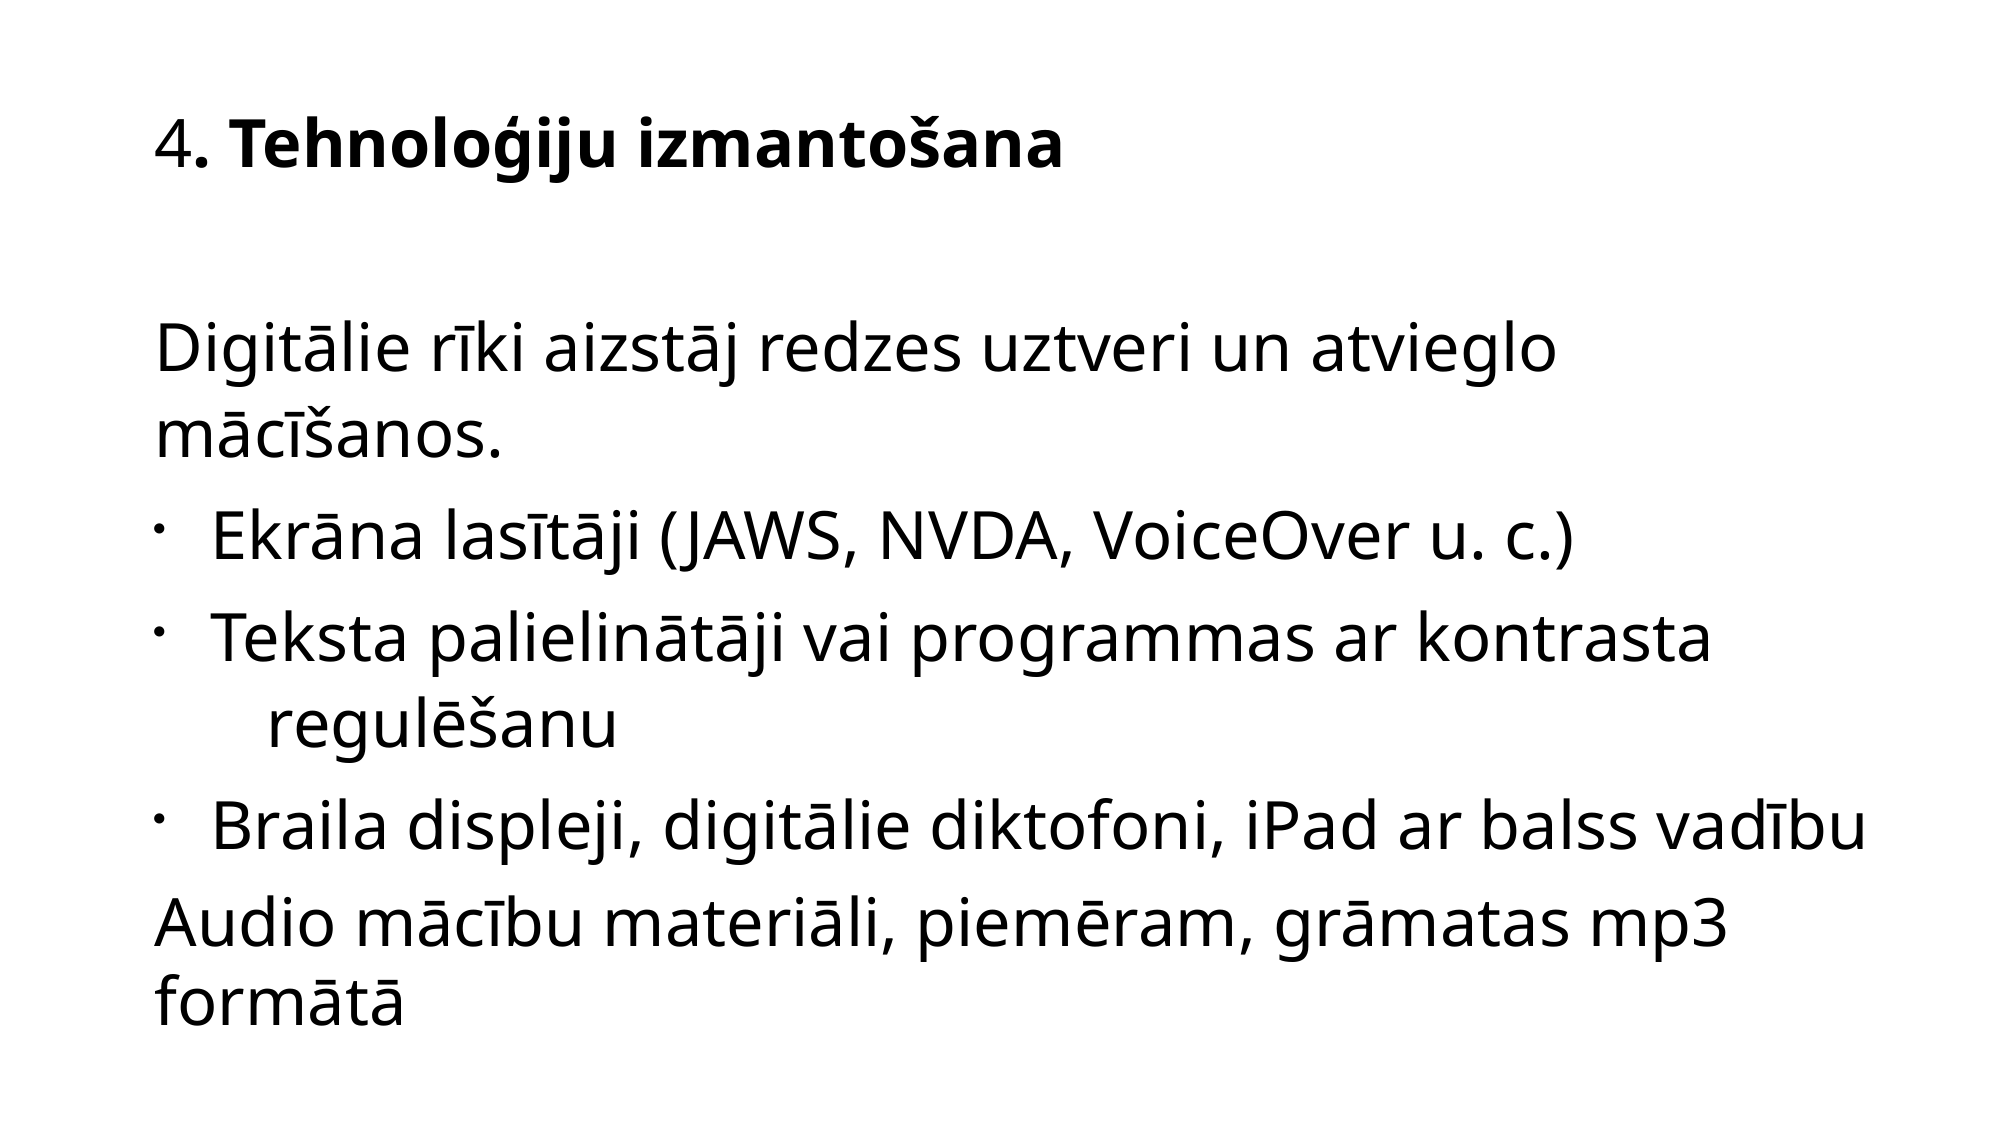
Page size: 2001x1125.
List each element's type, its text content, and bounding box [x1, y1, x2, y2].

text_box 4. Tehnoloģiju izmantošana Digitālie rīki aizstāj redzes uztveri un atvieglo mācīšanos. Ekrāna lasītāji (JAWS, NVDA, VoiceOver u. c.) Teksta palielinātāji vai programmas ar kontrasta regulēšanu Braila displeji, digitālie diktofoni, iPad ar balss vadību Audio mācību materiāli, piemēram, grāmatas mp3 formātā [139, 87, 1909, 890]
